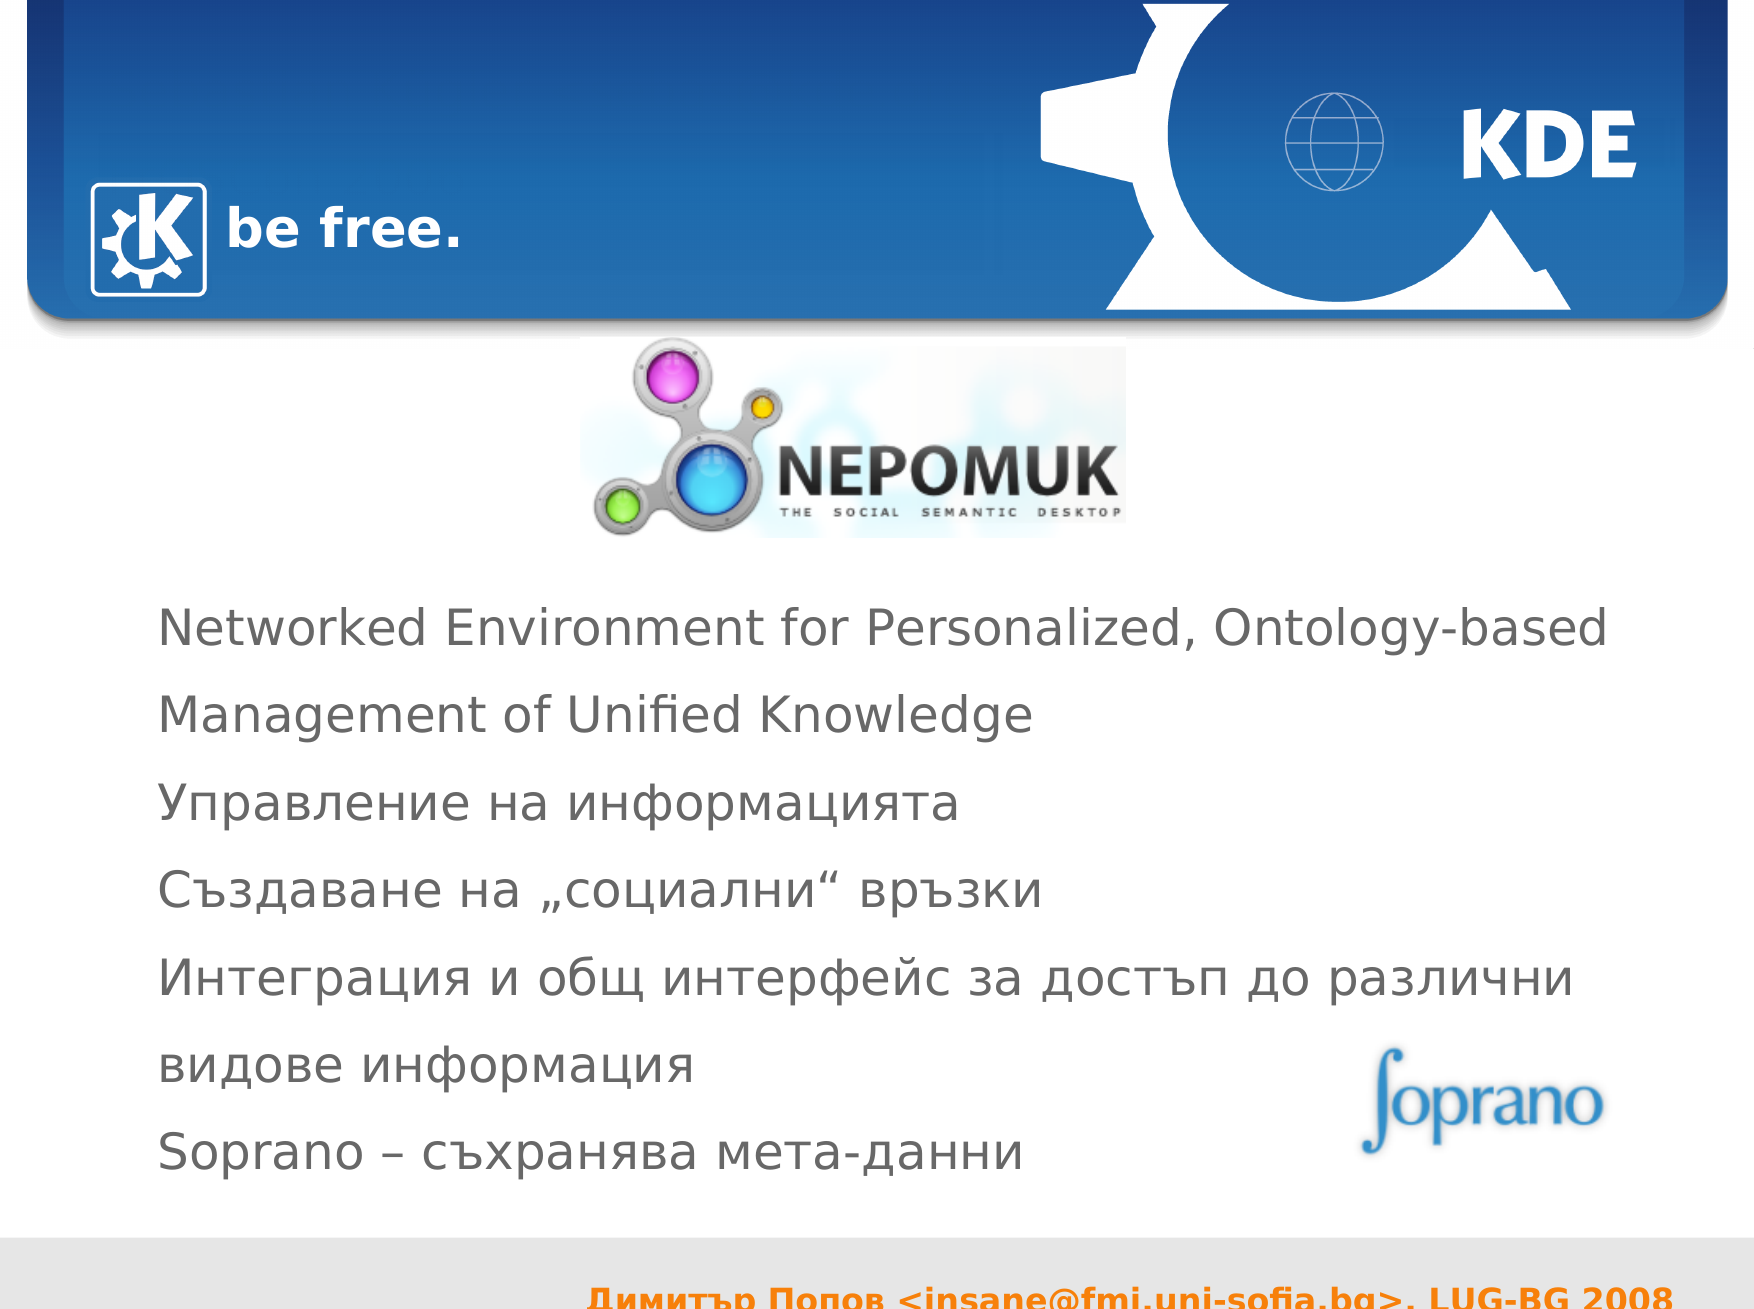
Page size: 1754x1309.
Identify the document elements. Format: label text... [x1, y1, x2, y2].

text_box Networked Environment for Personalized, Ontology-based Management of Unified Knowledge Управление на информацията Създаване на „социални“ връзки Интеграция и общ интерфейс за достъп до различни видове информация Soprano – съхранява мета-данни [112, 562, 1651, 1201]
picture [1353, 1039, 1613, 1163]
title be free. [225, 187, 1126, 271]
picture [0, 0, 1754, 538]
